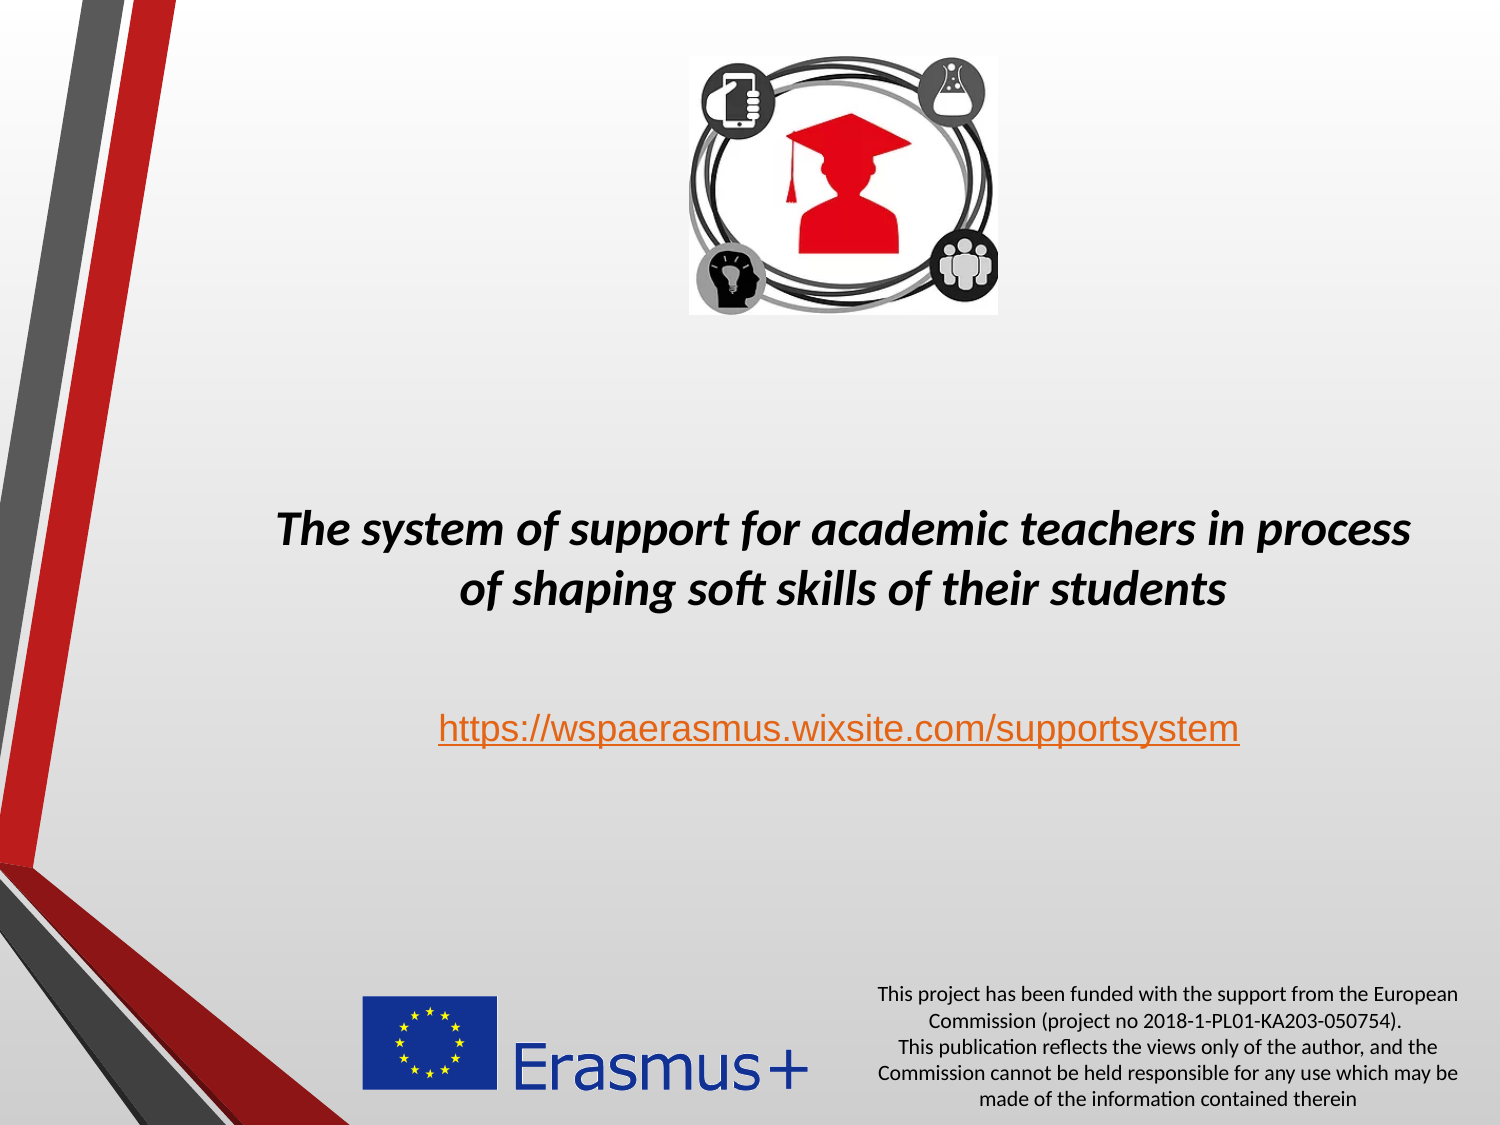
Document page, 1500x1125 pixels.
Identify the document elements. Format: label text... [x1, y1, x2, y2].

picture [336, 969, 833, 1118]
chart [689, 56, 998, 315]
text_box https://wspaerasmus.wixsite.com/supportsystem [242, 696, 1447, 757]
text_box The system of support for academic teachers in process of shaping soft skills of their students [241, 488, 1446, 624]
text_box This project has been funded with the support from the European Commission (project no 2018-1-PL01-KA203-050754). This publication reflects the views only of the author, and the Commission cannot be held responsible for any use which may be made of the information contained therein [856, 972, 1481, 1119]
